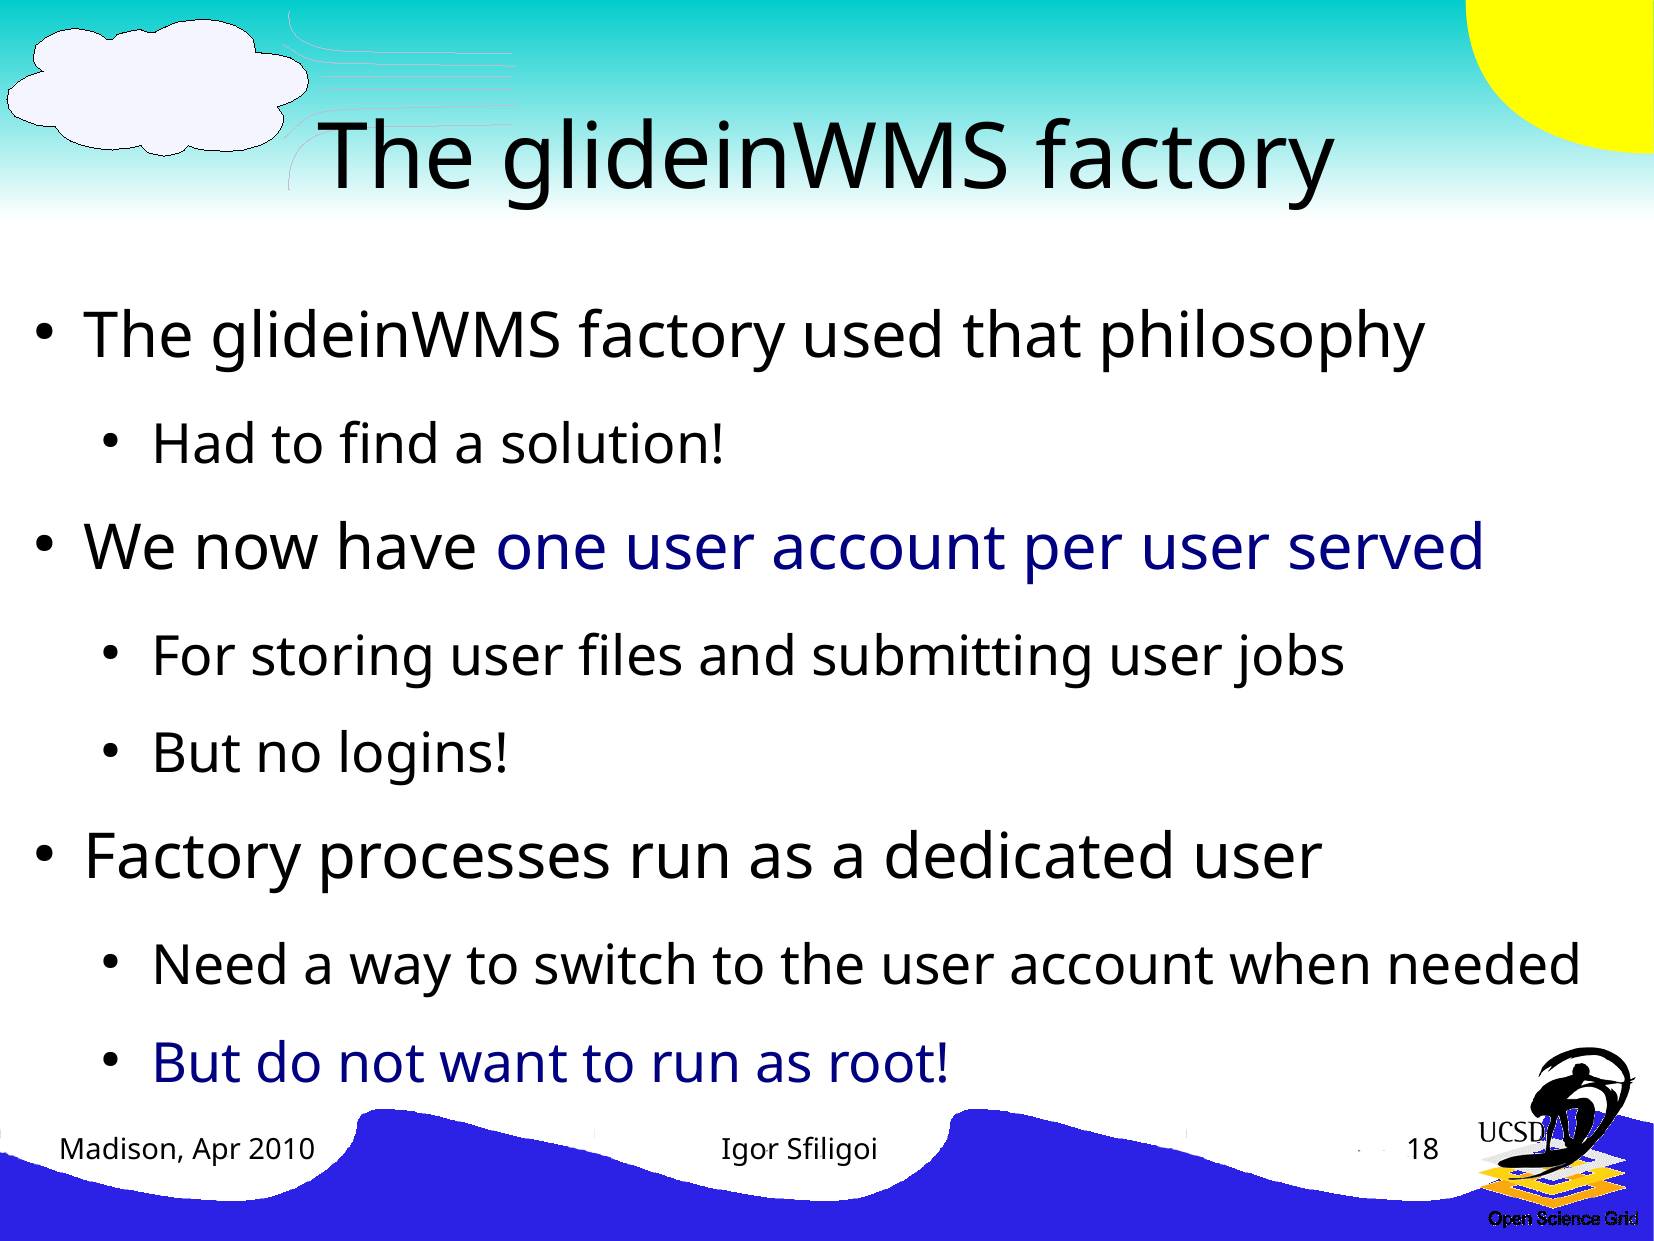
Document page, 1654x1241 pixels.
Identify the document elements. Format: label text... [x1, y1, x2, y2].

picture [0, 1047, 1654, 1241]
title The glideinWMS factory [82, 56, 1571, 250]
text_box [6, 19, 284, 146]
list The glideinWMS factory used that philosophy Had to find a solution! We now have one user account per user served For storing user files and submitting user jobs But no logins! Factory processes run as a dedicated user Need a way to switch to the user account when needed But do not want to run as root! [16, 290, 1636, 1109]
